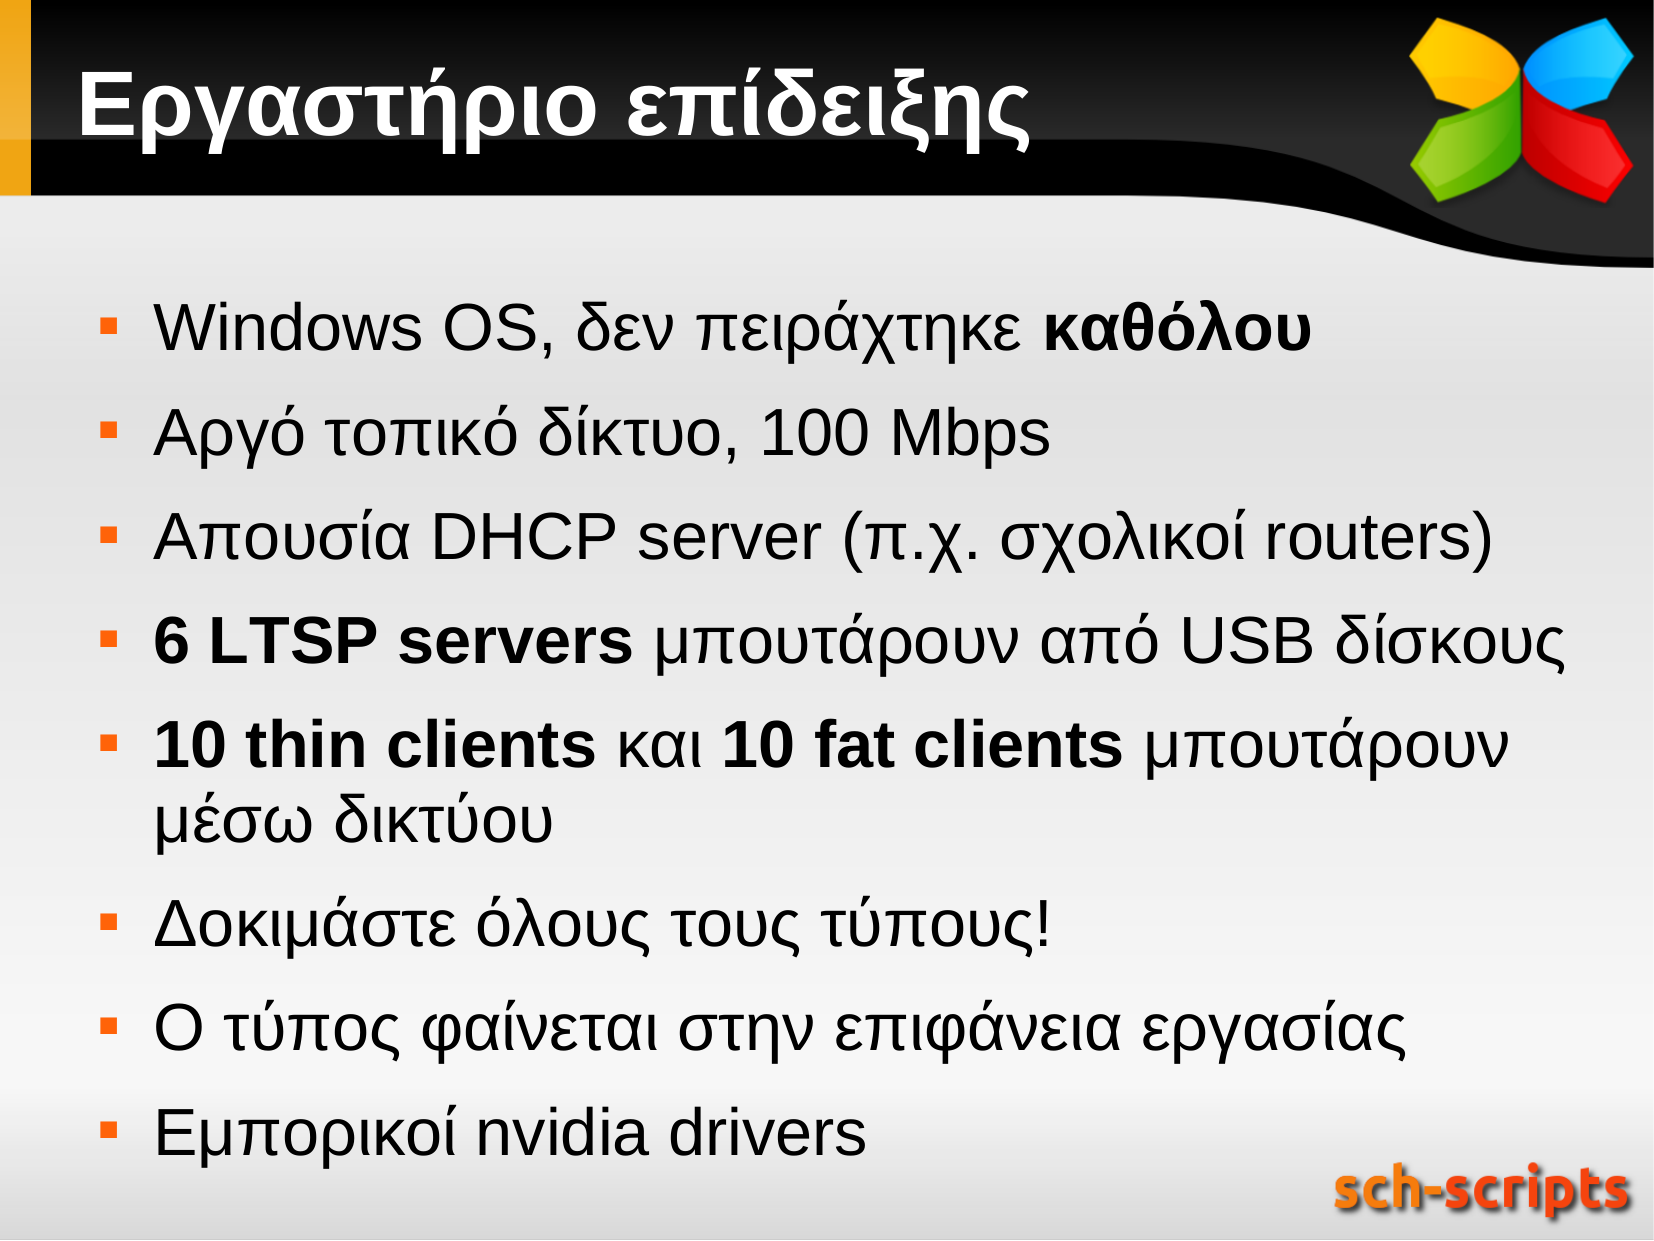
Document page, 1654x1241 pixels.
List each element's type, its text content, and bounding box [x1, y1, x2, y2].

picture [0, 0, 1654, 1241]
list Windows OS, δεν πειράχτηκε καθόλου Αργό τοπικό δίκτυο, 100 Mbps Απουσία DHCP server (π.χ. σχολικοί routers) 6 LTSP servers μπουτάρουν από USB δίσκους 10 thin clients και 10 fat clients μπουτάρουν μέσω δικτύου Δοκιμάστε όλους τους τύπους! Ο τύπος φαίνεται στην επιφάνεια εργασίας Εμπορικοί nvidia drivers [82, 290, 1571, 1170]
title Εργαστήριο επίδειξης [76, 7, 1565, 200]
